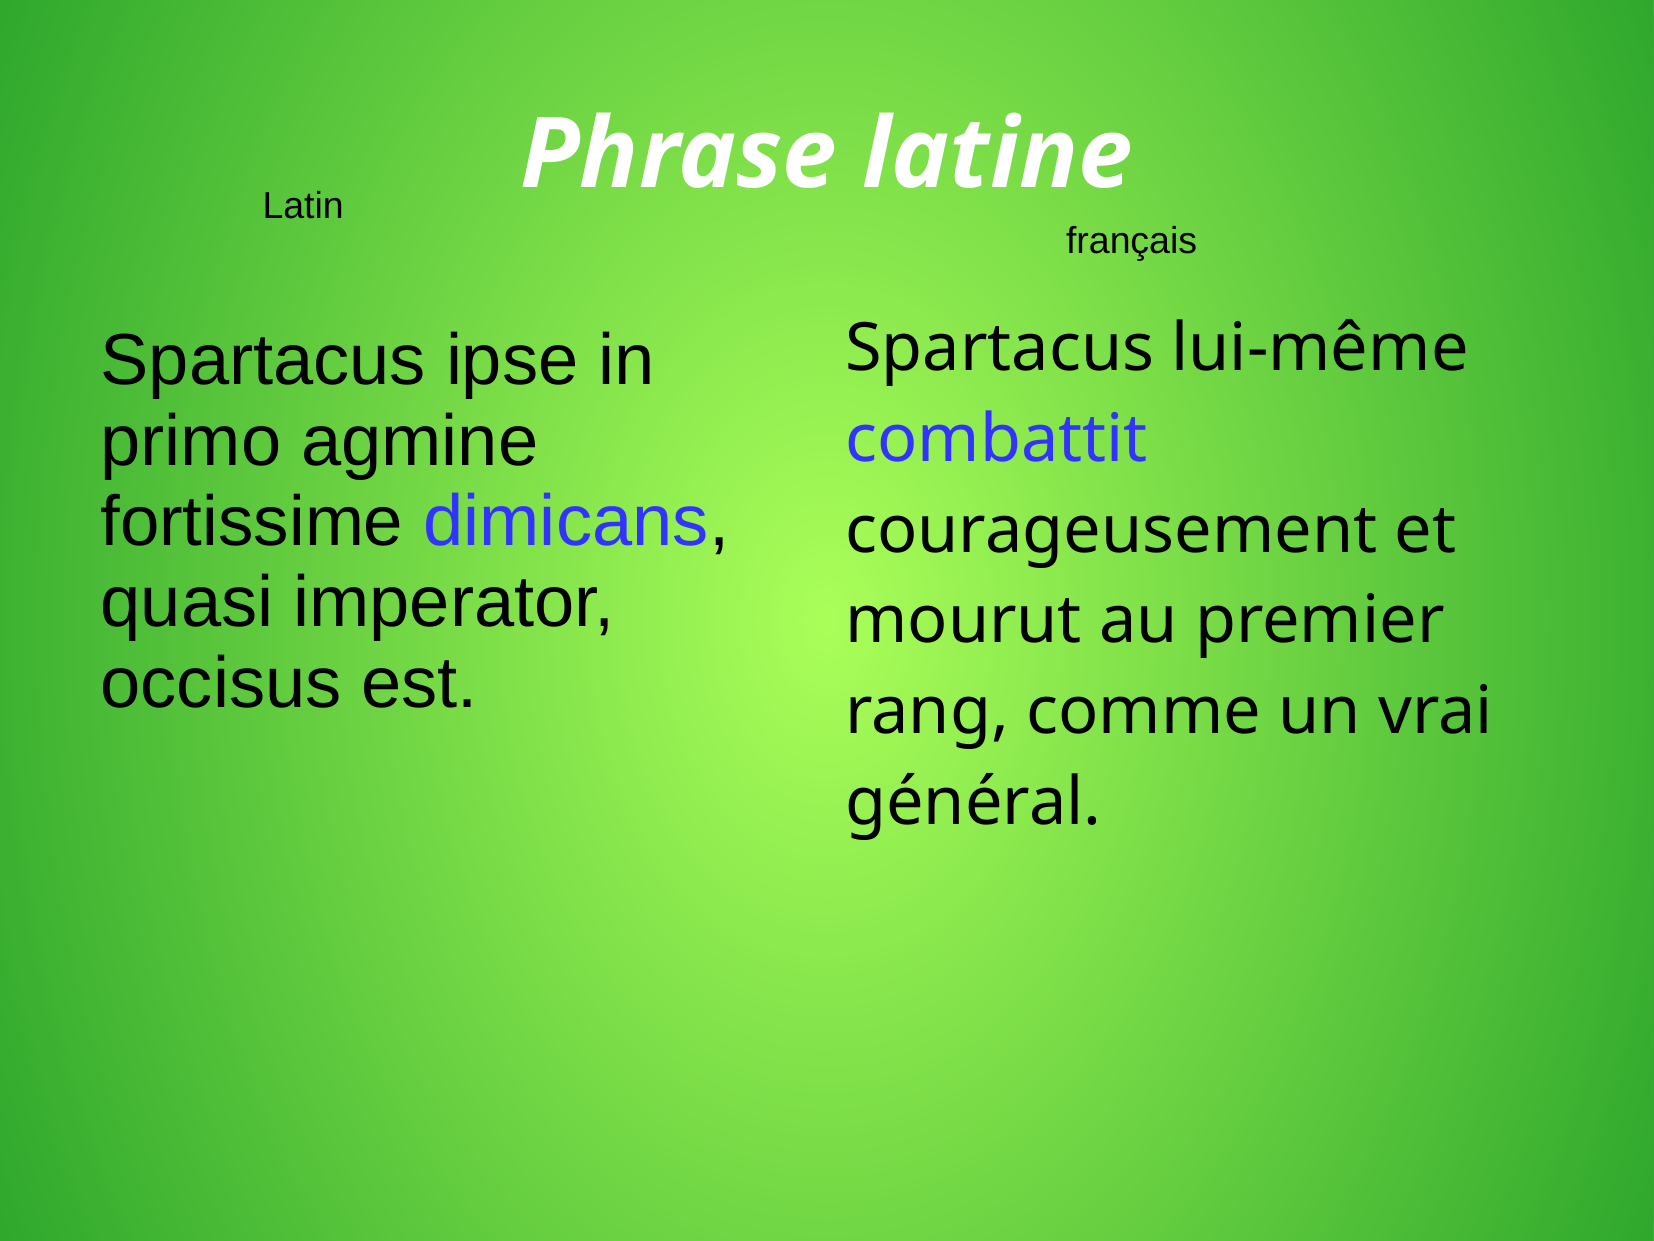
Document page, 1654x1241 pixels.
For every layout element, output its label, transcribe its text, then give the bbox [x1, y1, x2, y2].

title Phrase latine [82, 47, 1571, 252]
list Spartacus lui-même combattit courageusement et mourut au premier rang, comme un vrai général. [845, 299, 1572, 1019]
list Spartacus ipse in primo agmine fortissime dimicans, quasi imperator, occisus est. [29, 318, 756, 1039]
text_box Latin [248, 177, 508, 235]
text_box français [1051, 212, 1212, 270]
